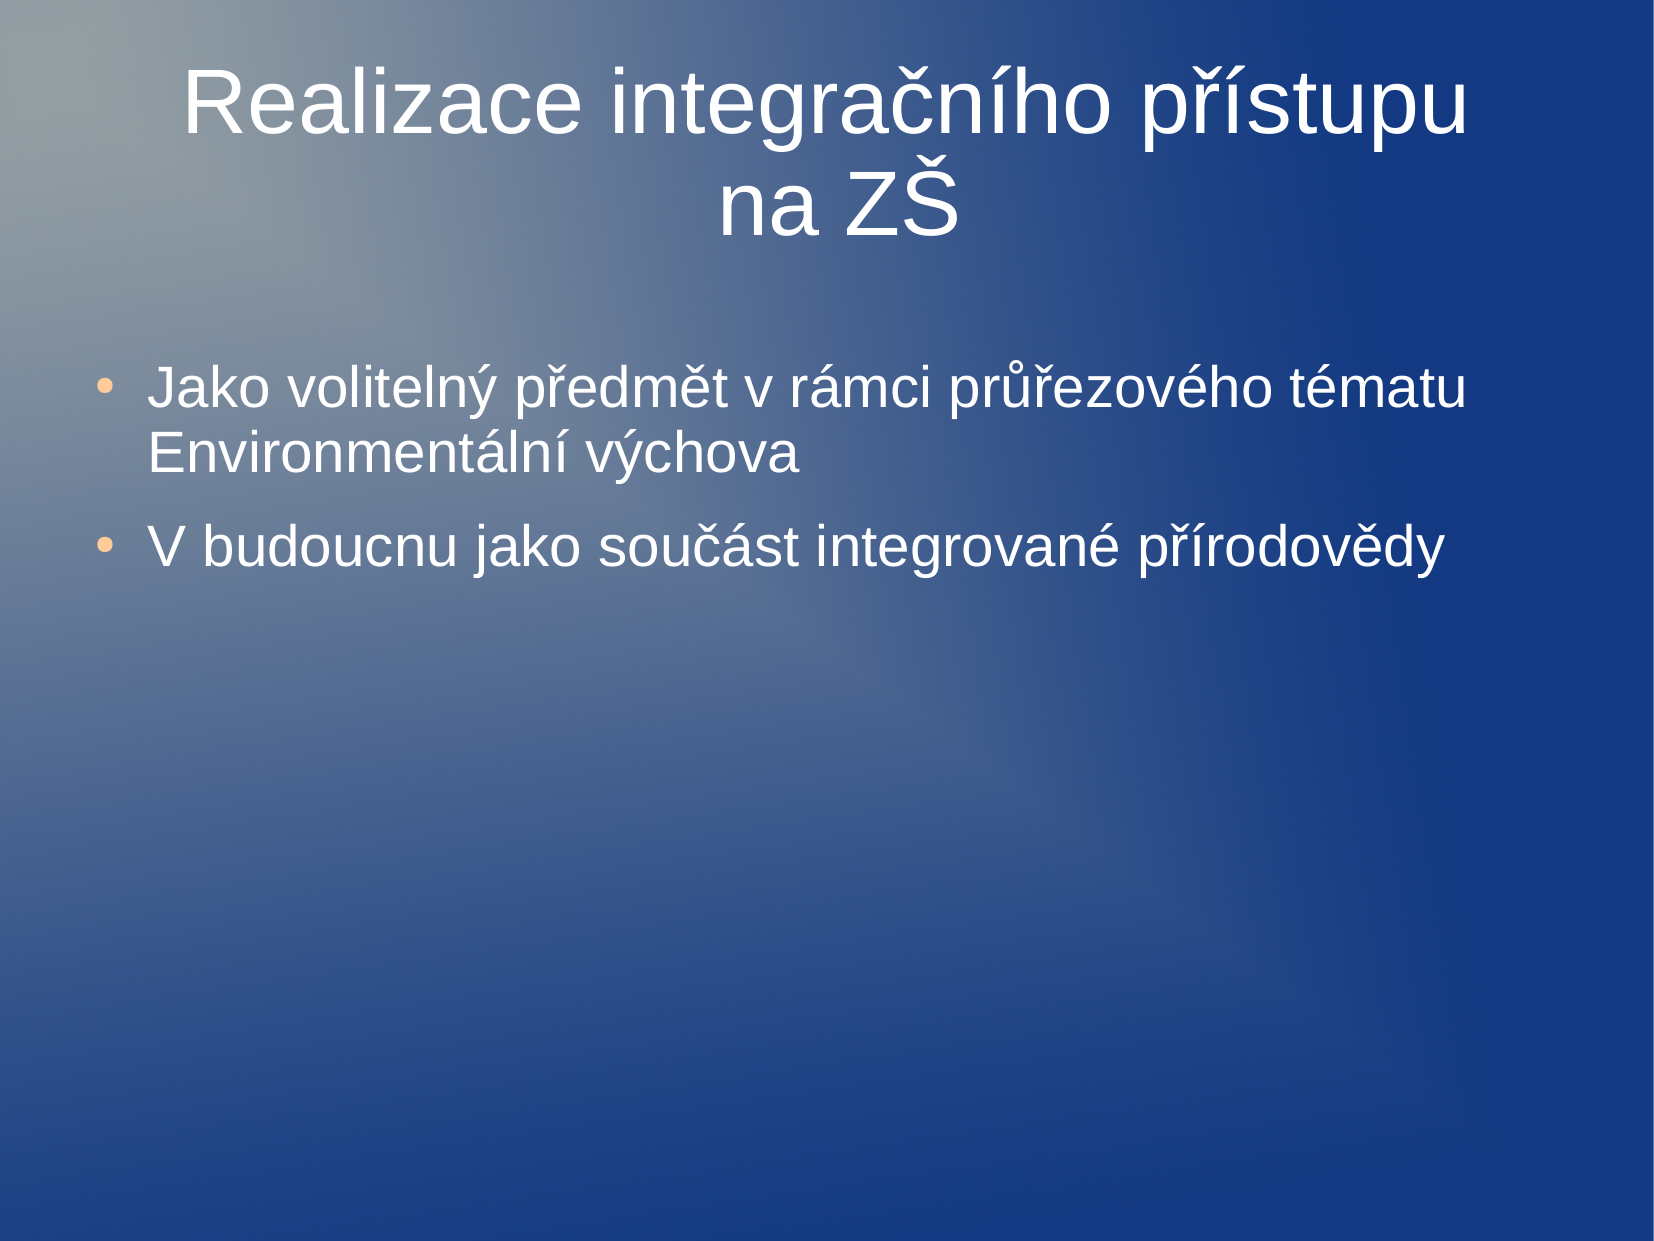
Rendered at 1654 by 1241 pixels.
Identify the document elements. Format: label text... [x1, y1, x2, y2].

picture [0, 0, 1654, 1241]
list Jako volitelný předmět v rámci průřezového tématu Environmentální výchova V budoucnu jako součást integrované přírodovědy [76, 354, 1566, 1093]
title Realizace integračního přístupu na ZŠ [82, 49, 1571, 257]
